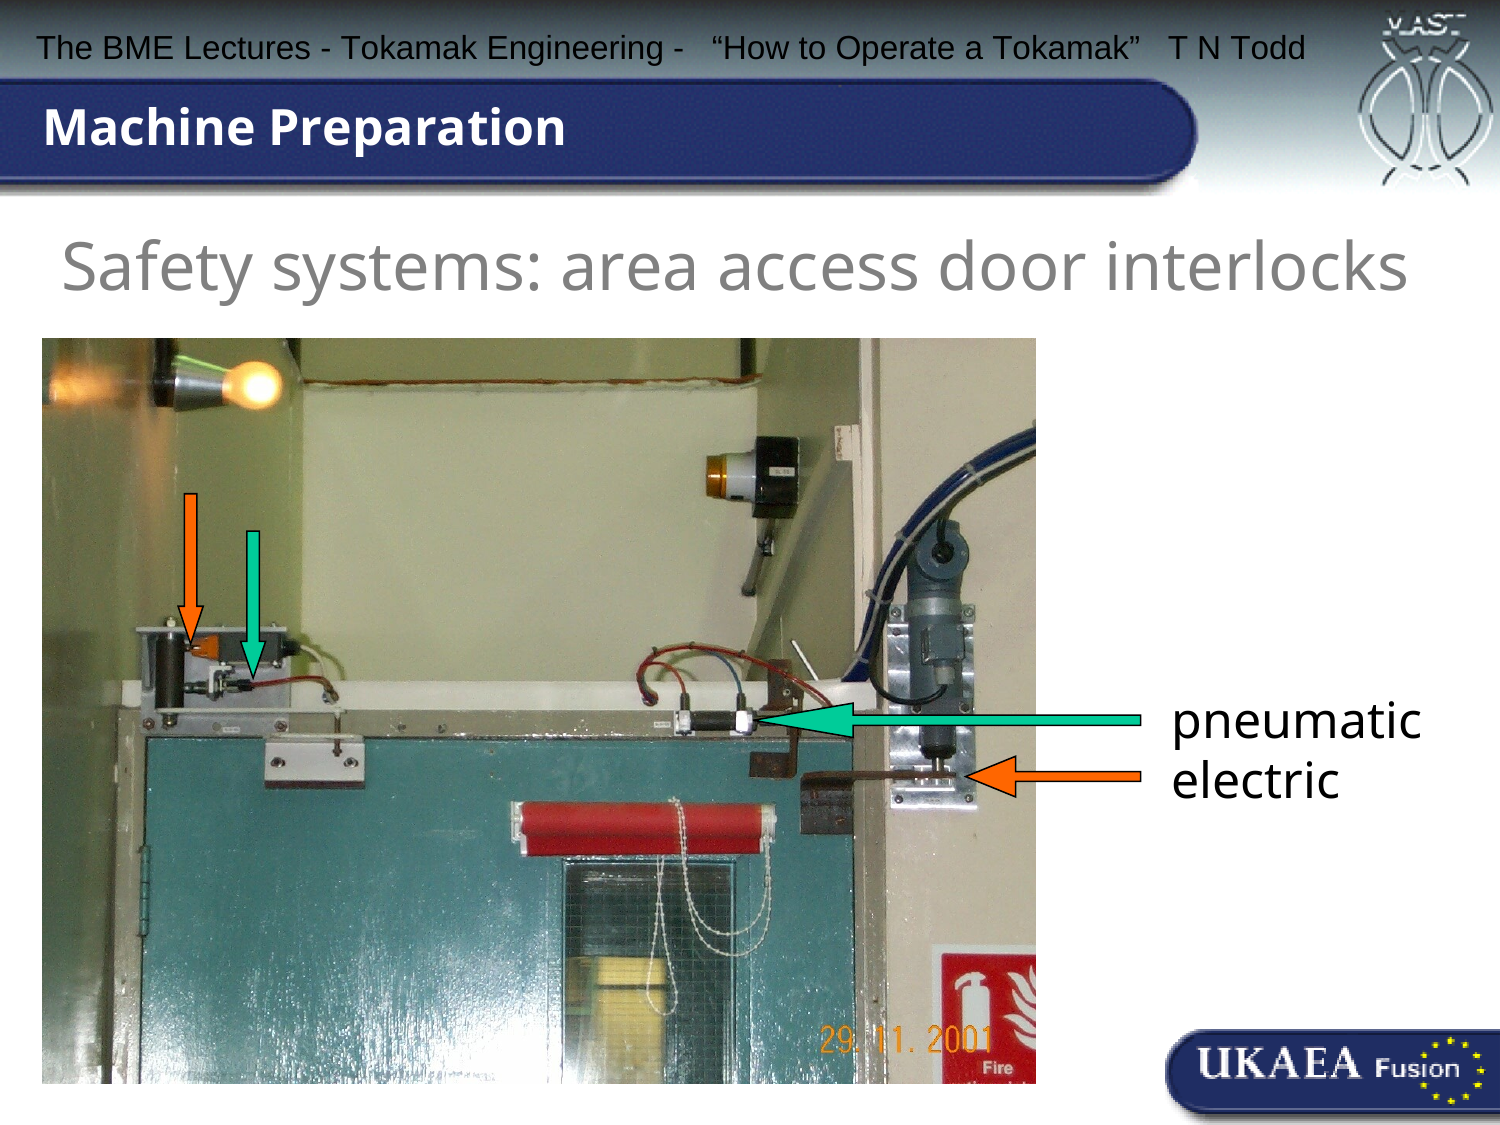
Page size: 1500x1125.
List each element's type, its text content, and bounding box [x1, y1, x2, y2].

picture [1165, 1029, 1500, 1125]
text_box pneumatic electric [1156, 680, 1438, 816]
text_box The BME Lectures - Tokamak Engineering - “How to Operate a Tokamak” T N Todd [0, 18, 1323, 60]
text_box [178, 493, 204, 644]
text_box [965, 756, 1141, 797]
text_box Safety systems: area access door interlocks [46, 215, 1426, 312]
picture [0, 0, 1500, 202]
text_box Machine Preparation [27, 88, 583, 164]
chart [42, 338, 1036, 1084]
